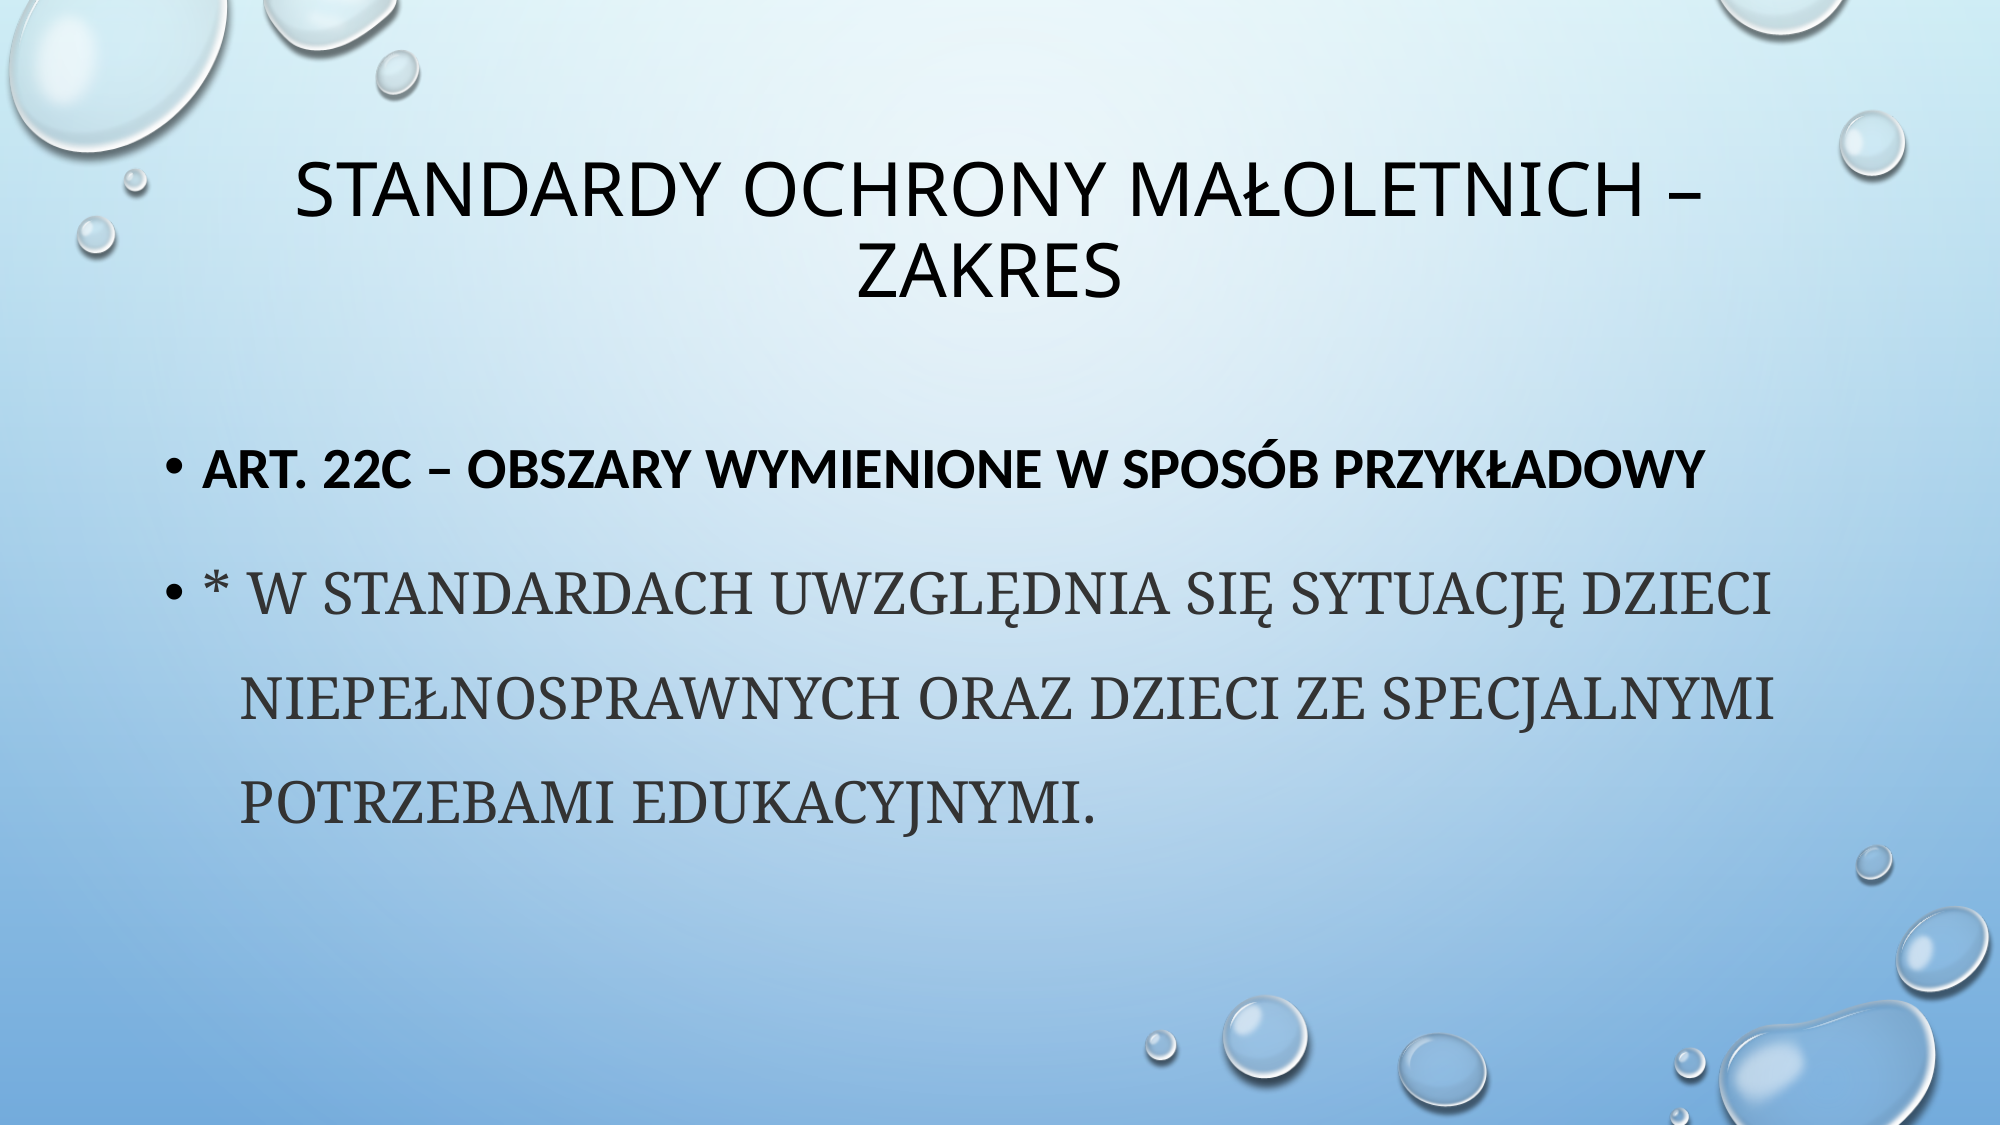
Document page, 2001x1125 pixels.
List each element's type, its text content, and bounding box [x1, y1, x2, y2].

title Standardy ochrony małoletnich – zakres [149, 101, 1851, 364]
list Art. 22c – obszary wymienione w sposób przykładowy * W standardach uwzględnia się sytuację dzieci niepełnosprawnych oraz dzieci ze specjalnymi potrzebami edukacyjnymi. [149, 388, 1850, 950]
